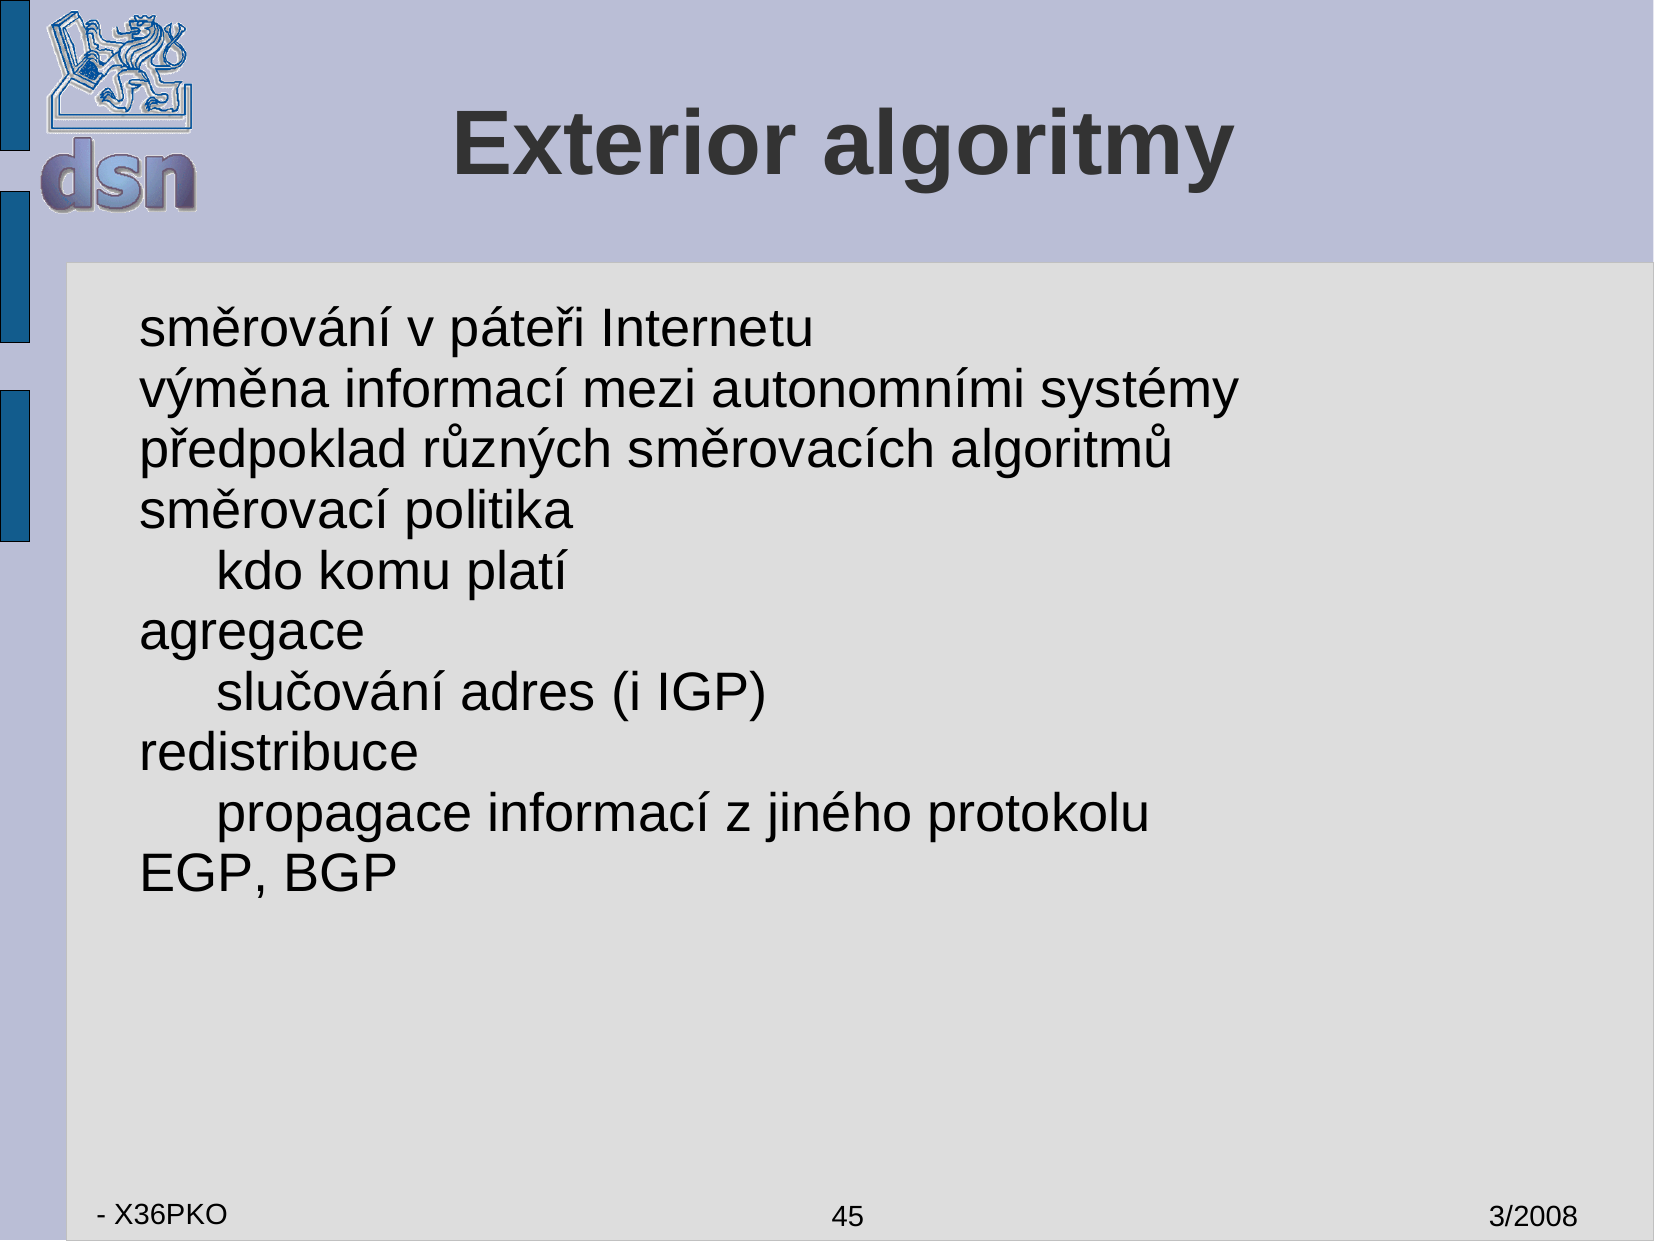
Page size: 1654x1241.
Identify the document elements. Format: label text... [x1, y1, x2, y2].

list směrování v páteři Internetu výměna informací mezi autonomními systémy předpoklad různých směrovacích algoritmů směrovací politika kdo komu platí agregace slučování adres (i IGP) redistribuce propagace informací z jiného protokolu EGP, BGP [121, 297, 1534, 1126]
picture [10, 10, 223, 230]
title Exterior algoritmy [210, 39, 1478, 247]
